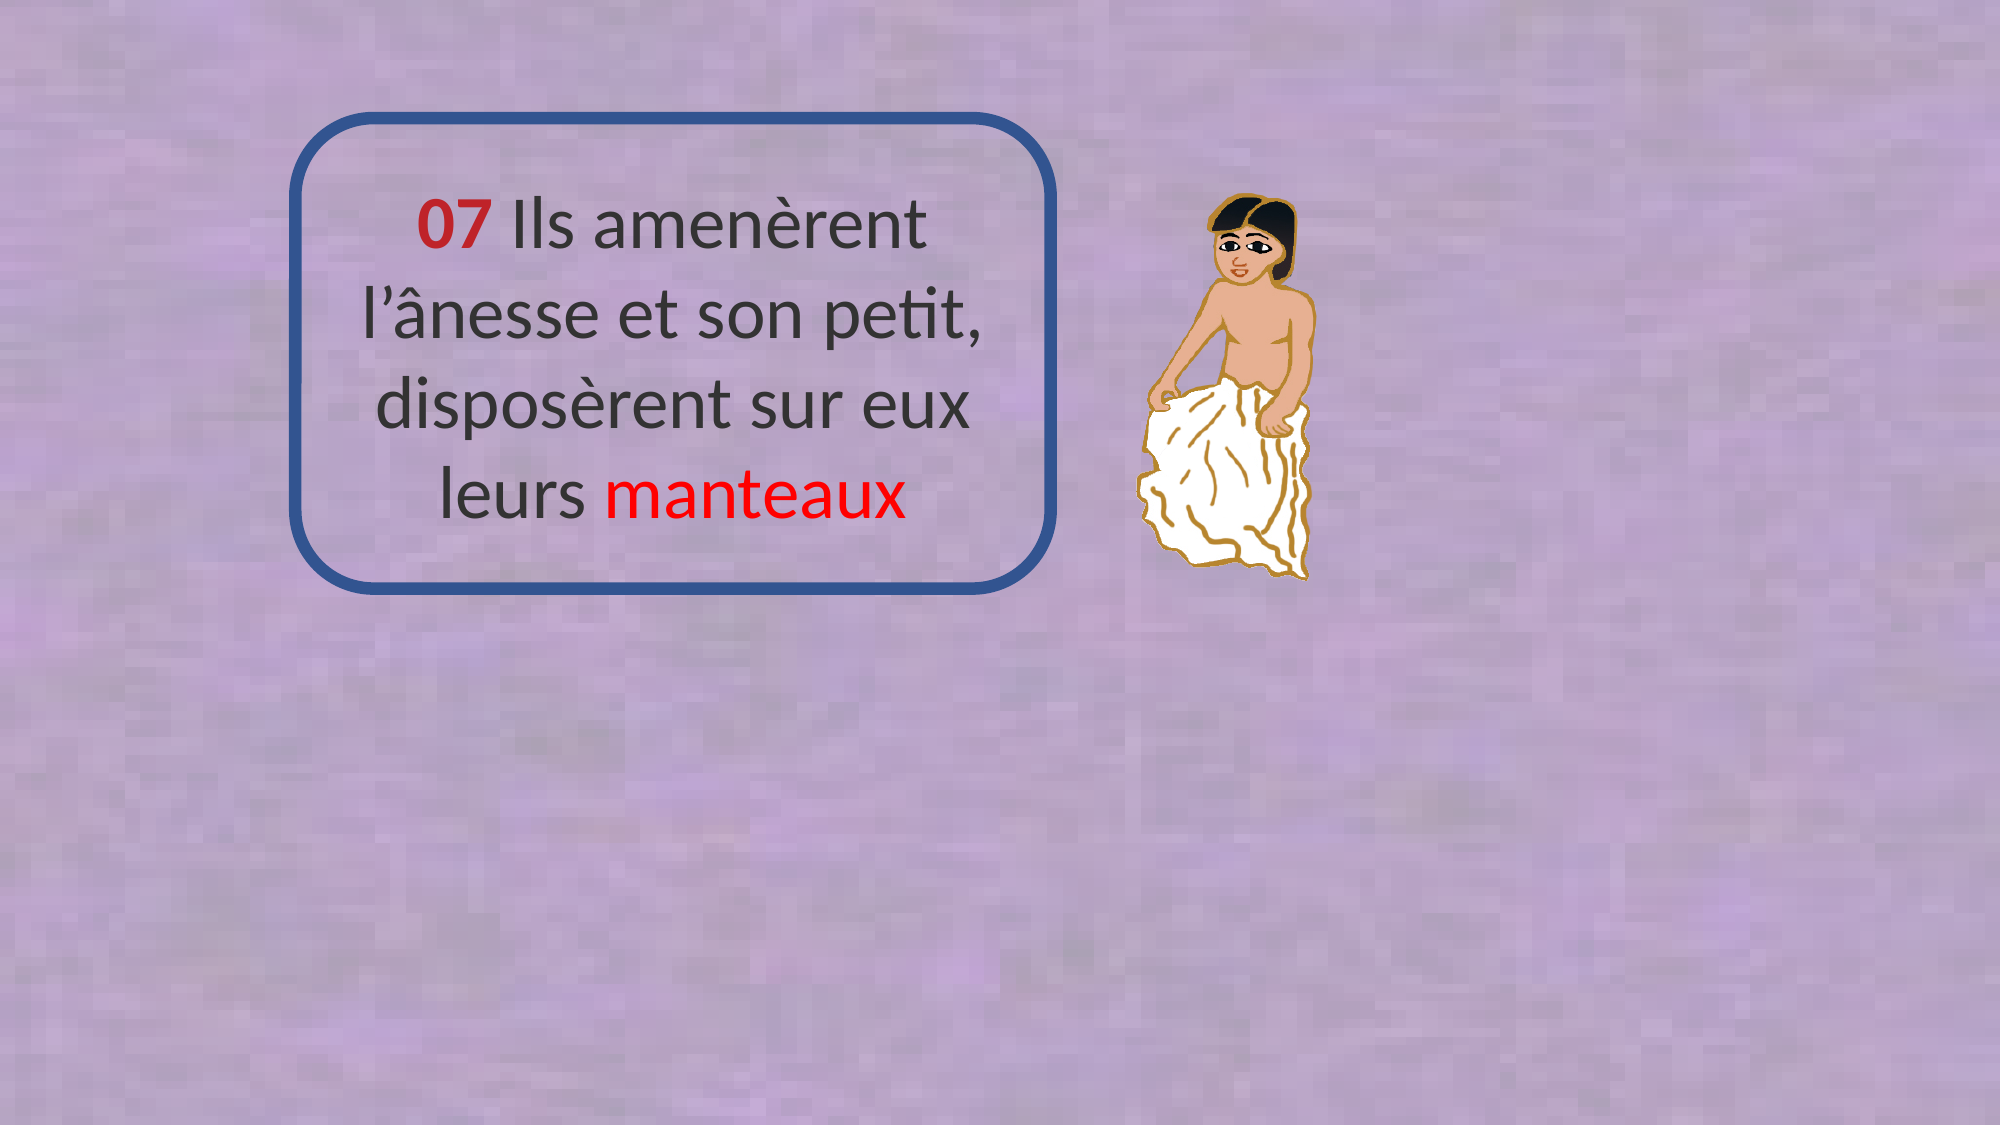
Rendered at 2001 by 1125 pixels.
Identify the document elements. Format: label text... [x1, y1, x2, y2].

text_box 07 Ils amenèrent l’ânesse et son petit, disposèrent sur eux leurs manteaux [295, 118, 1051, 589]
picture [1122, 171, 1367, 591]
